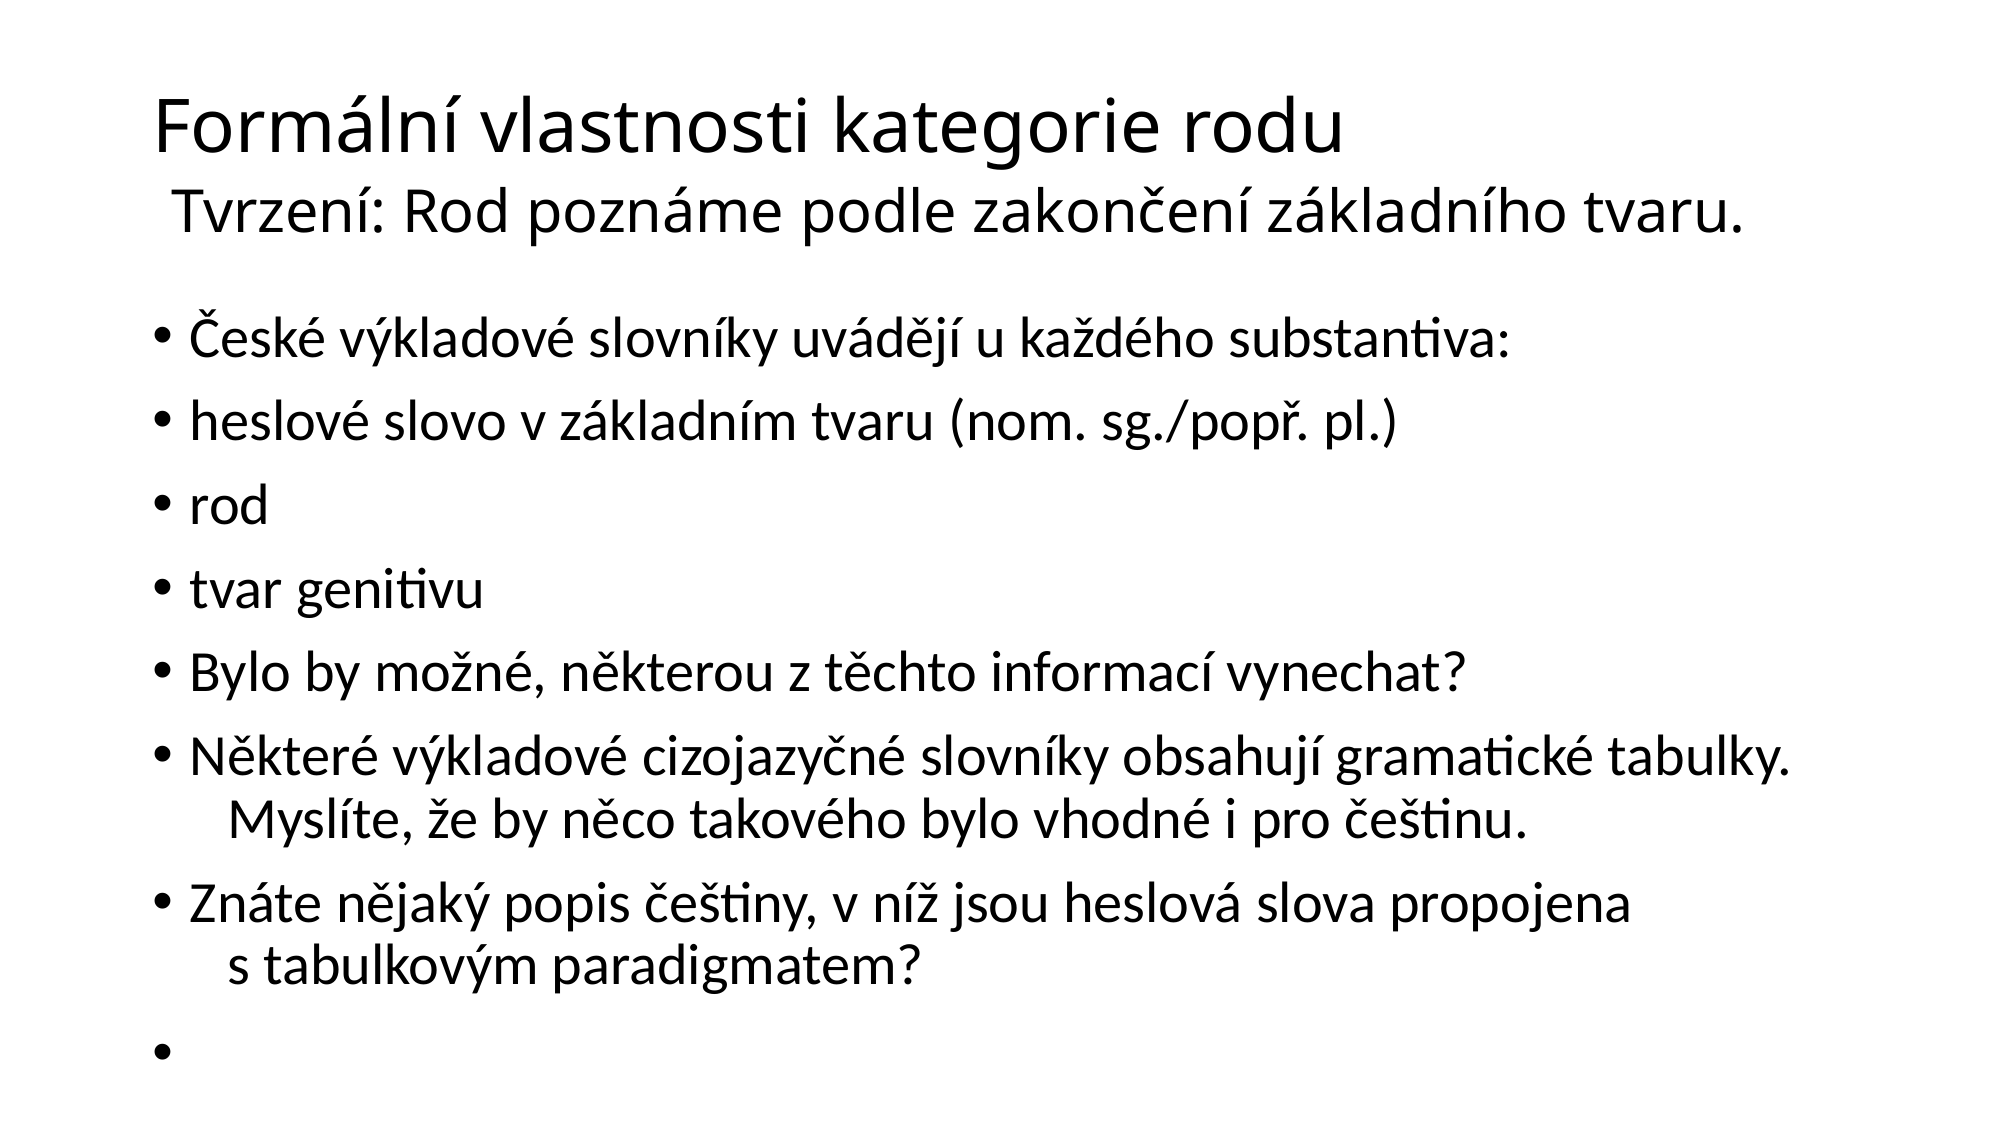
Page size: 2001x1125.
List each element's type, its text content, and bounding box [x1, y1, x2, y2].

title Formální vlastnosti kategorie rodu Tvrzení: Rod poznáme podle zakončení základního tvaru. [137, 59, 1863, 278]
list České výkladové slovníky uvádějí u každého substantiva: heslové slovo v základním tvaru (nom. sg./popř. pl.) rod tvar genitivu Bylo by možné, některou z těchto informací vynechat? Některé výkladové cizojazyčné slovníky obsahují gramatické tabulky. Myslíte, že by něco takového bylo vhodné i pro češtinu. Znáte nějaký popis češtiny, v níž jsou heslová slova propojena s tabulkovým paradigmatem? [137, 299, 1863, 1014]
